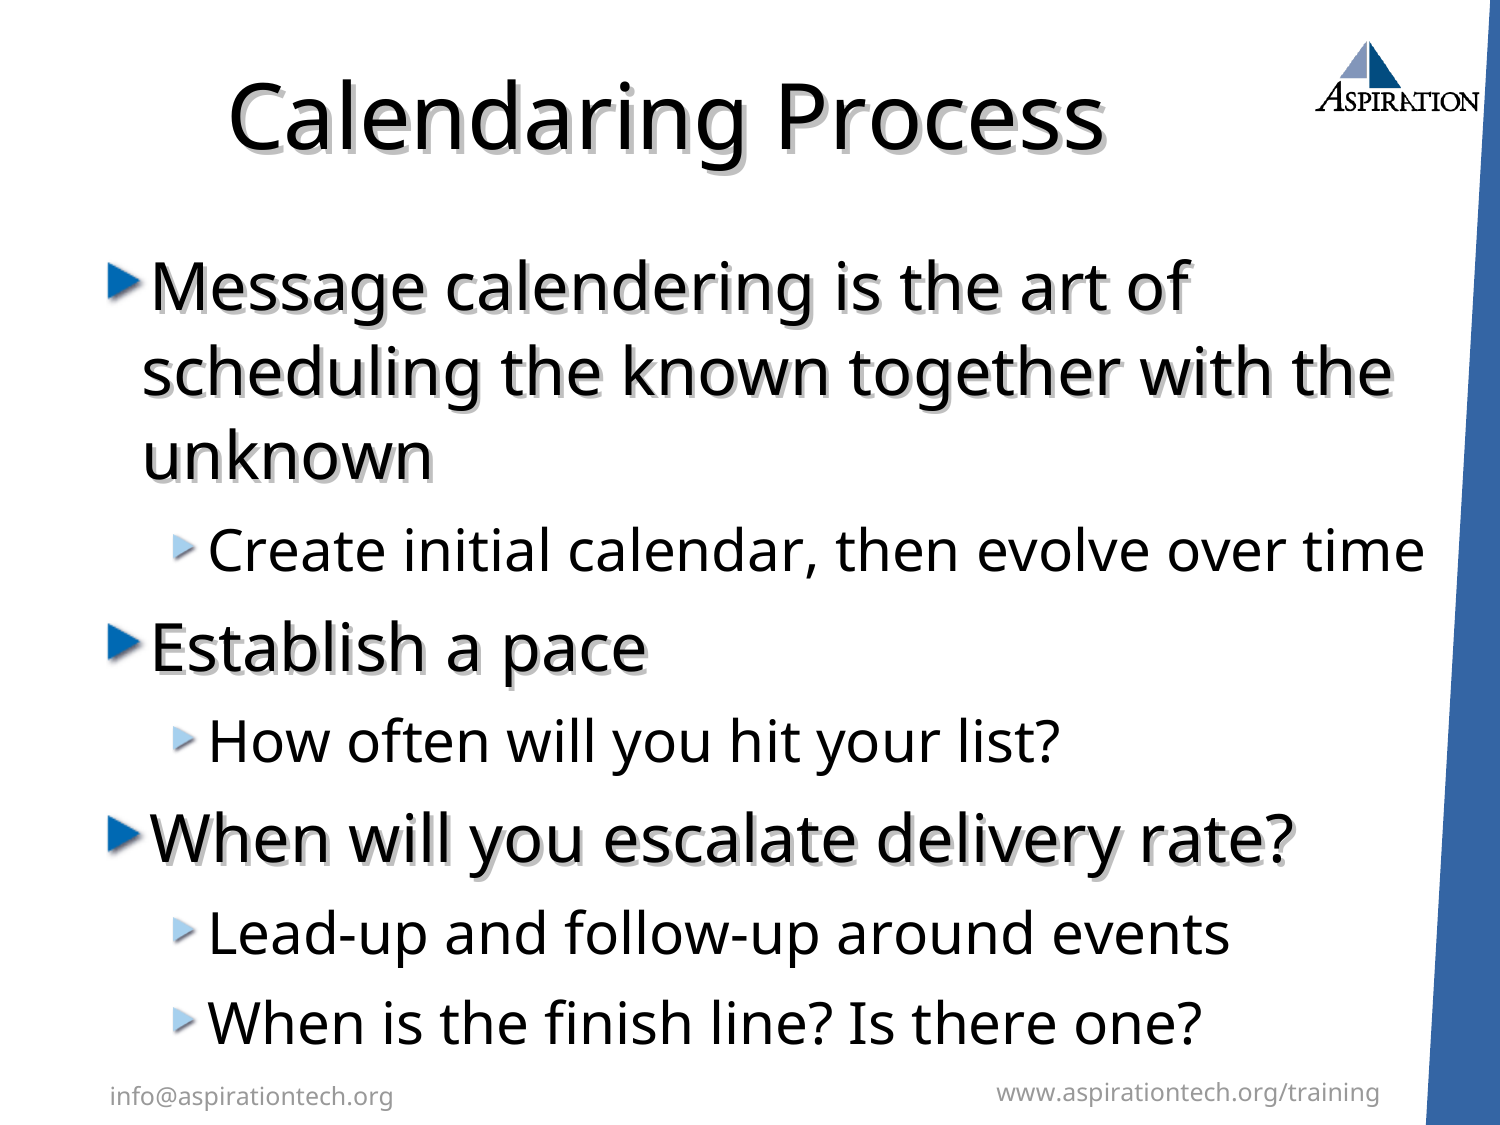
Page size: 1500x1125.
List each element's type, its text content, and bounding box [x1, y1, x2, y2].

list Message calendering is the art of scheduling the known together with the unknown Create initial calendar, then evolve over time Establish a pace How often will you hit your list? When will you escalate delivery rate? Lead-up and follow-up around events When is the finish line? Is there one? [49, 238, 1447, 1057]
picture [1315, 41, 1480, 120]
title Calendaring Process [49, 19, 1284, 206]
